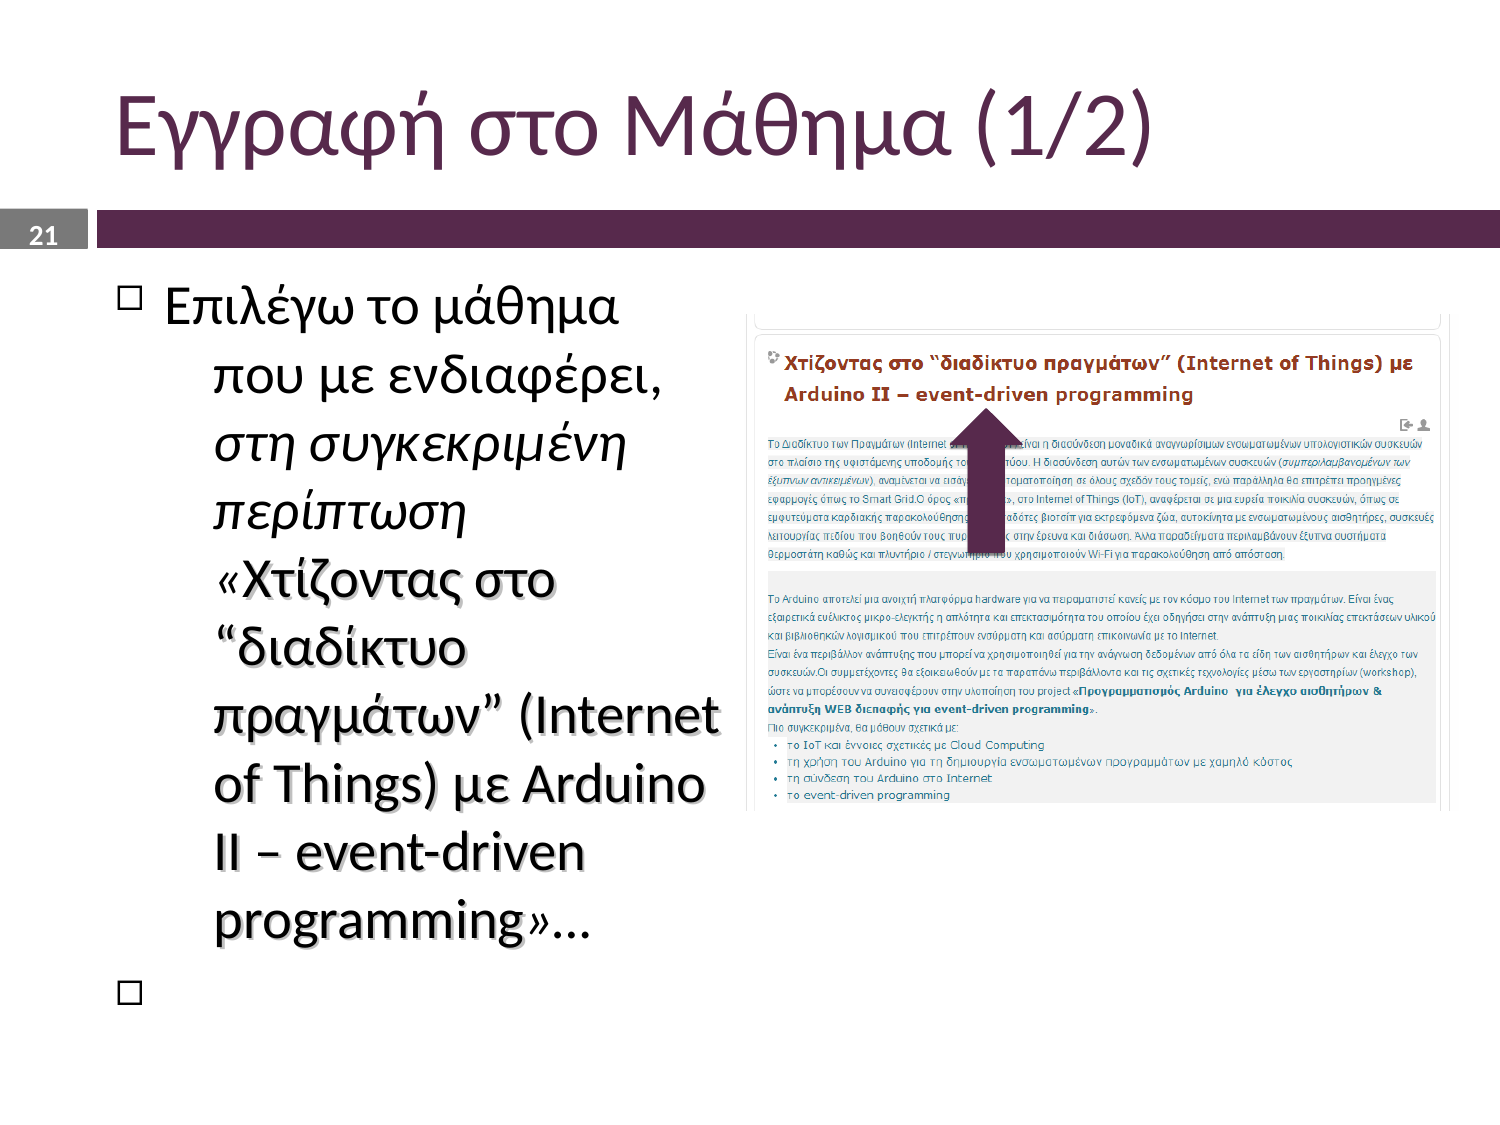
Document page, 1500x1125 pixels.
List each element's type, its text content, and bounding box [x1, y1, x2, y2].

list Επιλέγω το μάθημα που με ενδιαφέρει, στη συγκεκριμένη περίπτωση «Χτίζοντας στο “διαδίκτυο πραγμάτων” (Internet οf Things) με Arduino II – event-driven programming»… [99, 260, 738, 1011]
title Εγγραφή στο Μάθημα (1/2) [99, 37, 1438, 201]
picture [744, 314, 1459, 811]
text_box [950, 408, 1022, 553]
text_box [0, 208, 88, 249]
